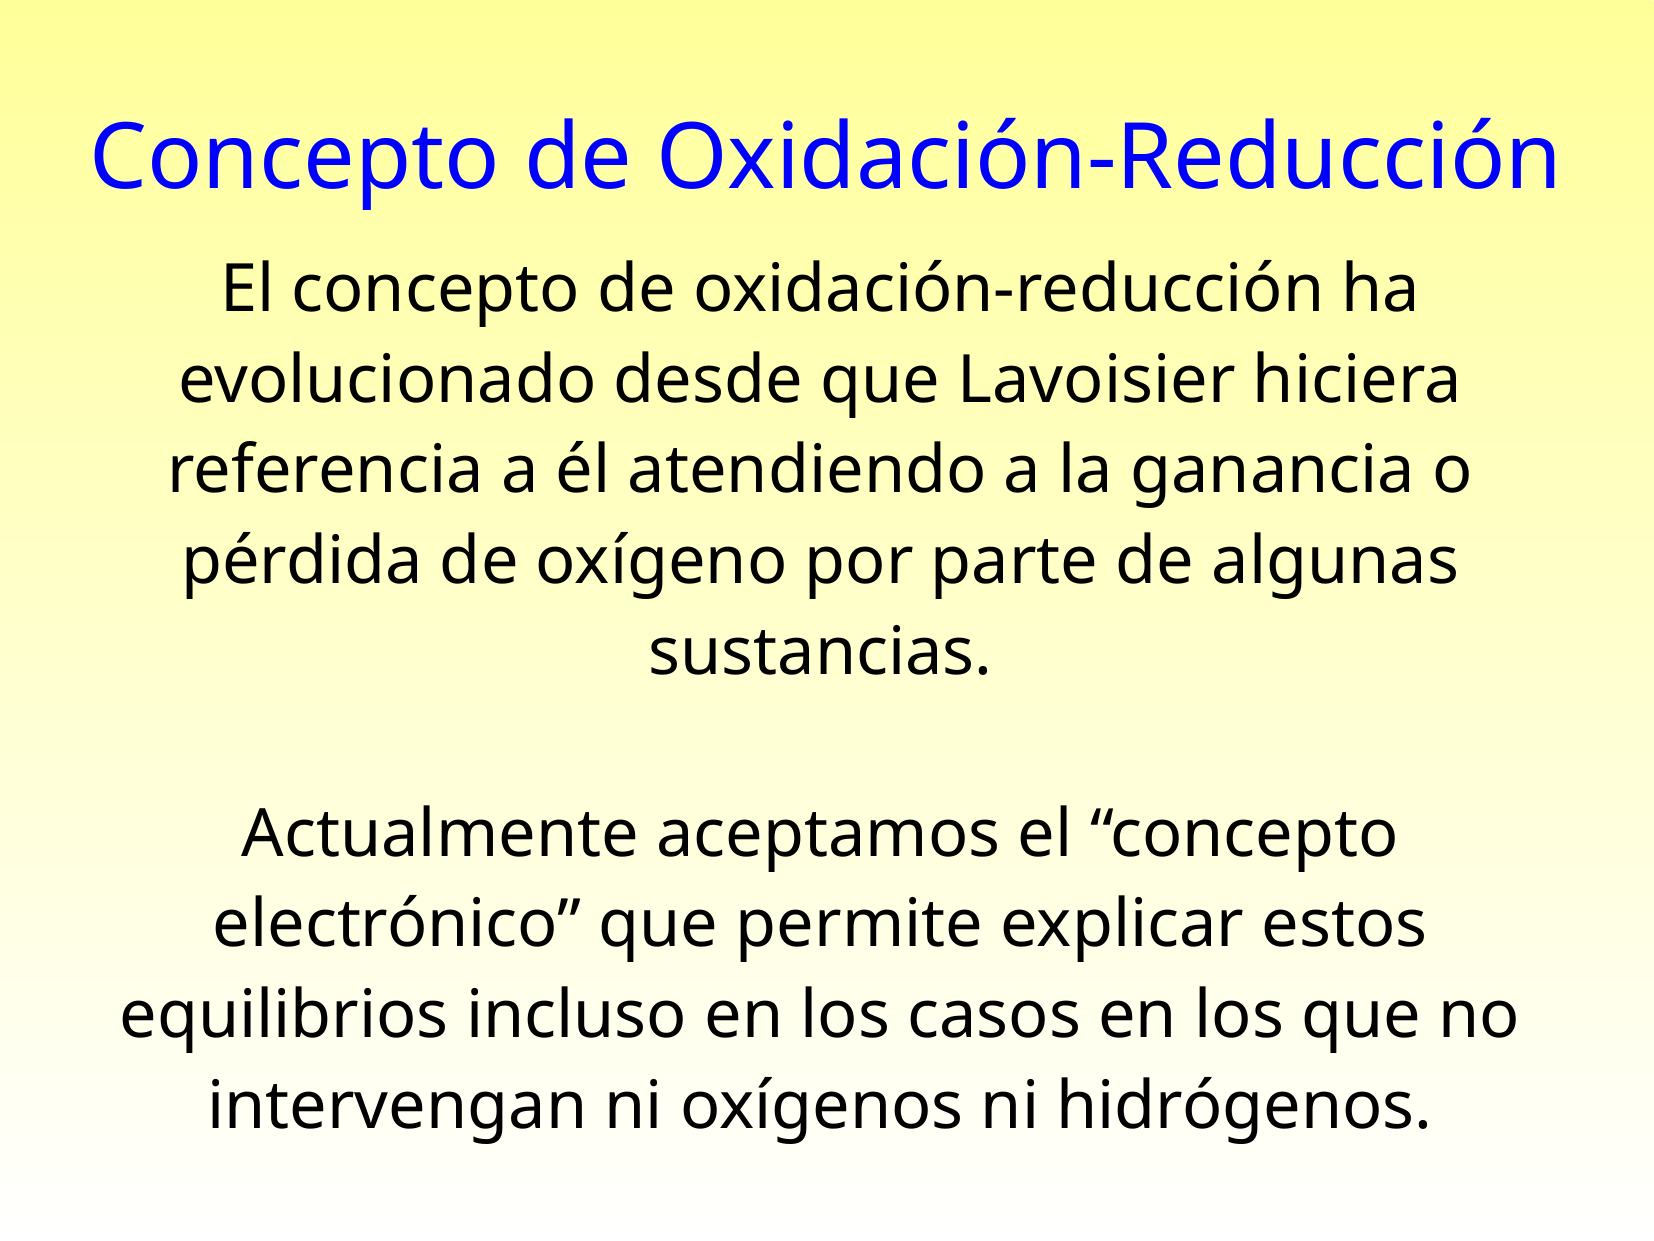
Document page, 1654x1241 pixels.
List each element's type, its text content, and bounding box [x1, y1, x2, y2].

subtitle El concepto de oxidación-reducción ha evolucionado desde que Lavoisier hiciera referencia a él atendiendo a la ganancia o pérdida de oxígeno por parte de algunas sustancias. Actualmente aceptamos el “concepto electrónico” que permite explicar estos equilibrios incluso en los casos en los que no intervengan ni oxígenos ni hidrógenos. [76, 292, 1565, 1096]
title Concepto de Oxidación-Reducción [82, 49, 1571, 257]
